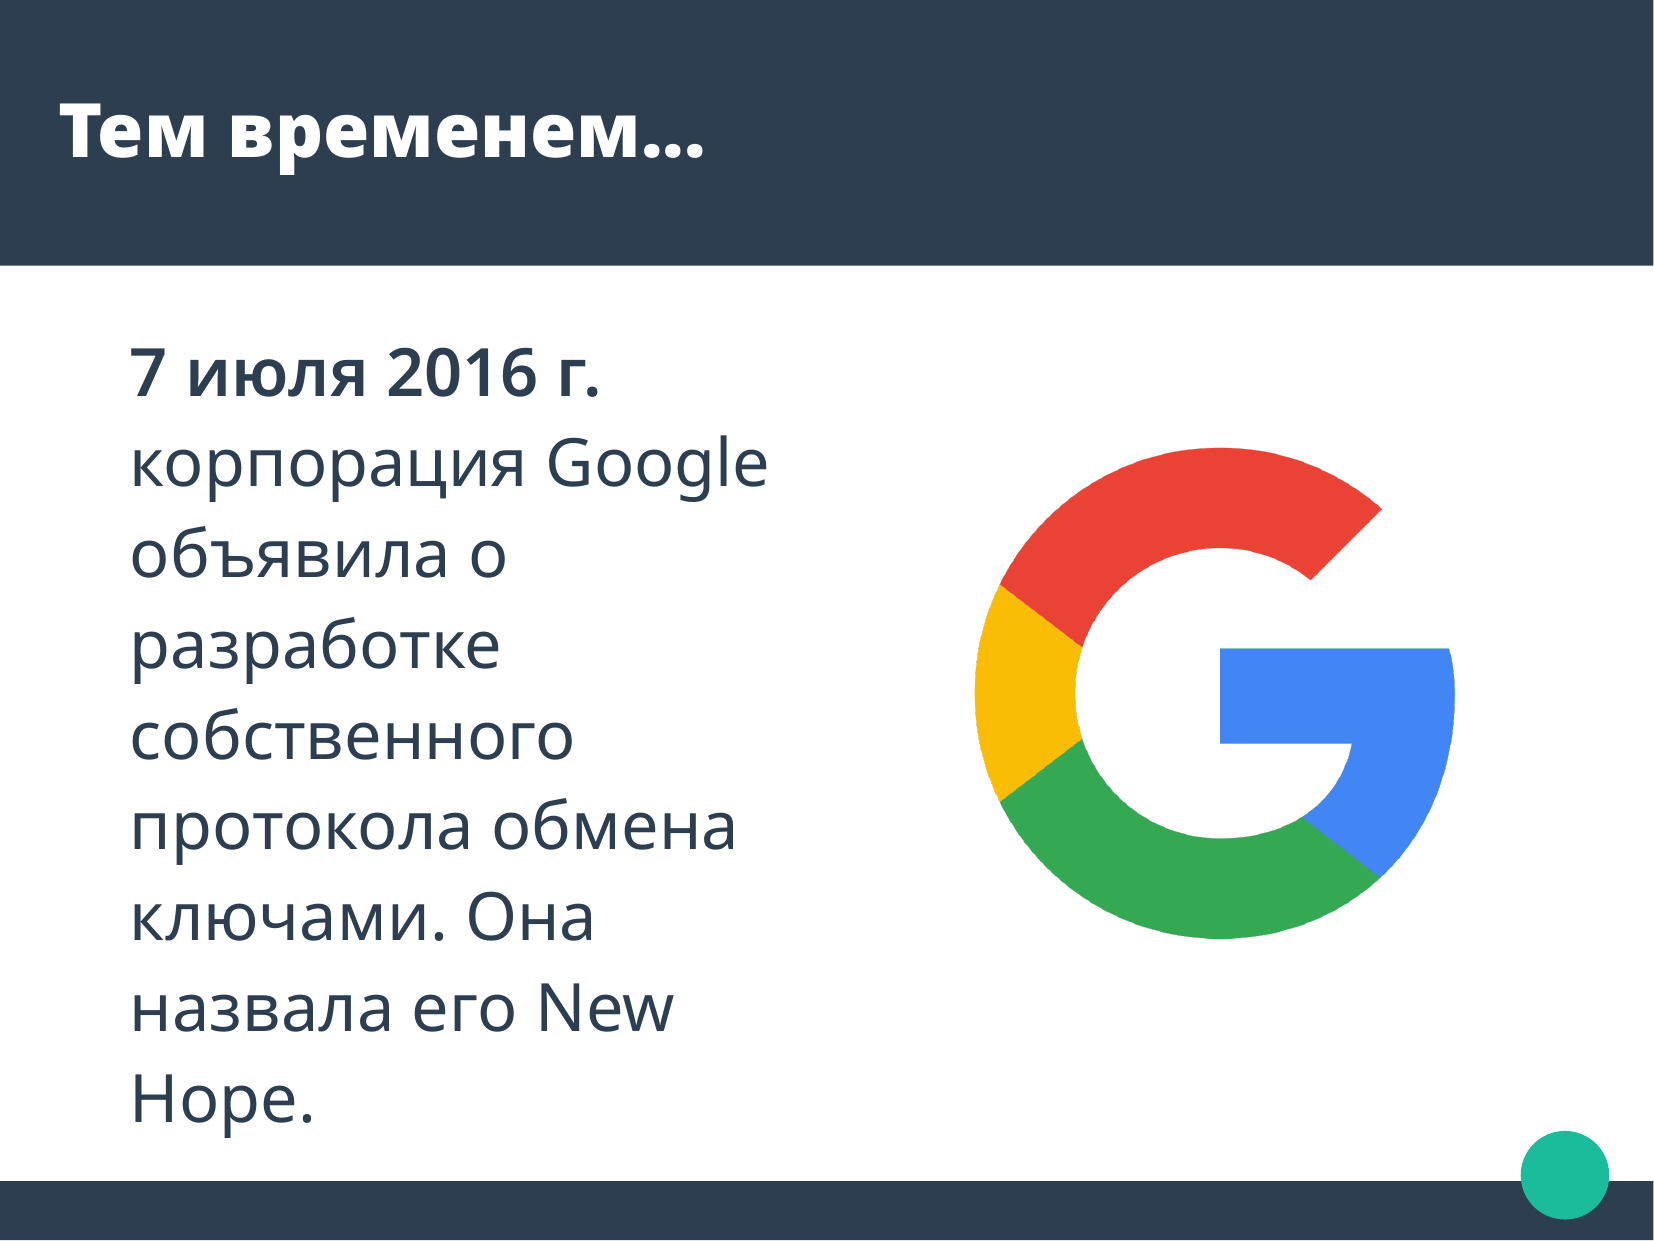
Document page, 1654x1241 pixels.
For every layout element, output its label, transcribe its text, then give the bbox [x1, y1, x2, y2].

picture [952, 425, 1488, 962]
title Тем временем... [59, 49, 1595, 207]
list 7 июля 2016 г. корпорация Google объявила о разработке собственного протокола обмена ключами. Она назвала его New Hope. [59, 324, 809, 1152]
